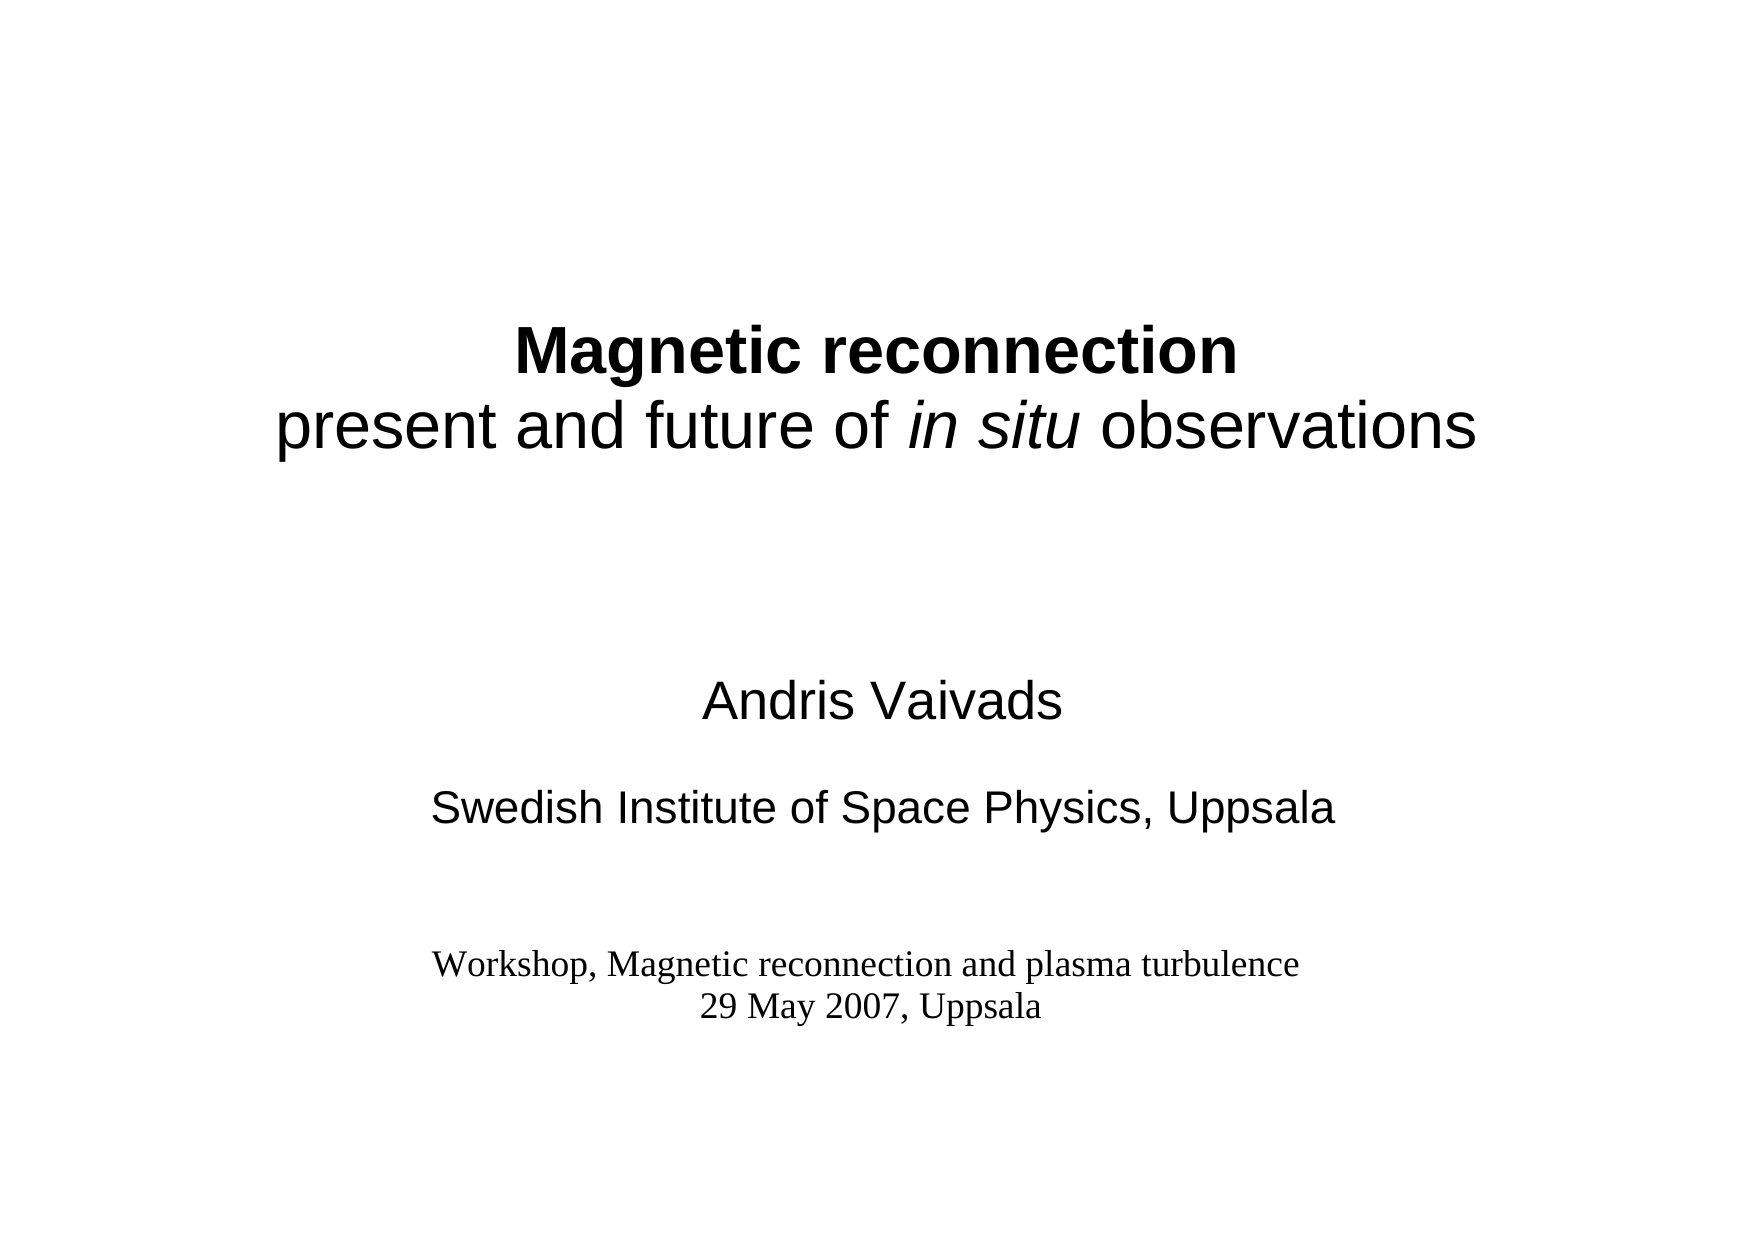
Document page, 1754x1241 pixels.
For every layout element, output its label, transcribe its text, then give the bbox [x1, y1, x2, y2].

text_box Workshop, Magnetic reconnection and plasma turbulence 29 May 2007, Uppsala [351, 943, 1391, 1101]
text_box Andris Vaivads Swedish Institute of Space Physics, Uppsala [227, 663, 1540, 1058]
title Magnetic reconnection present and future of in situ observations [140, 193, 1613, 582]
